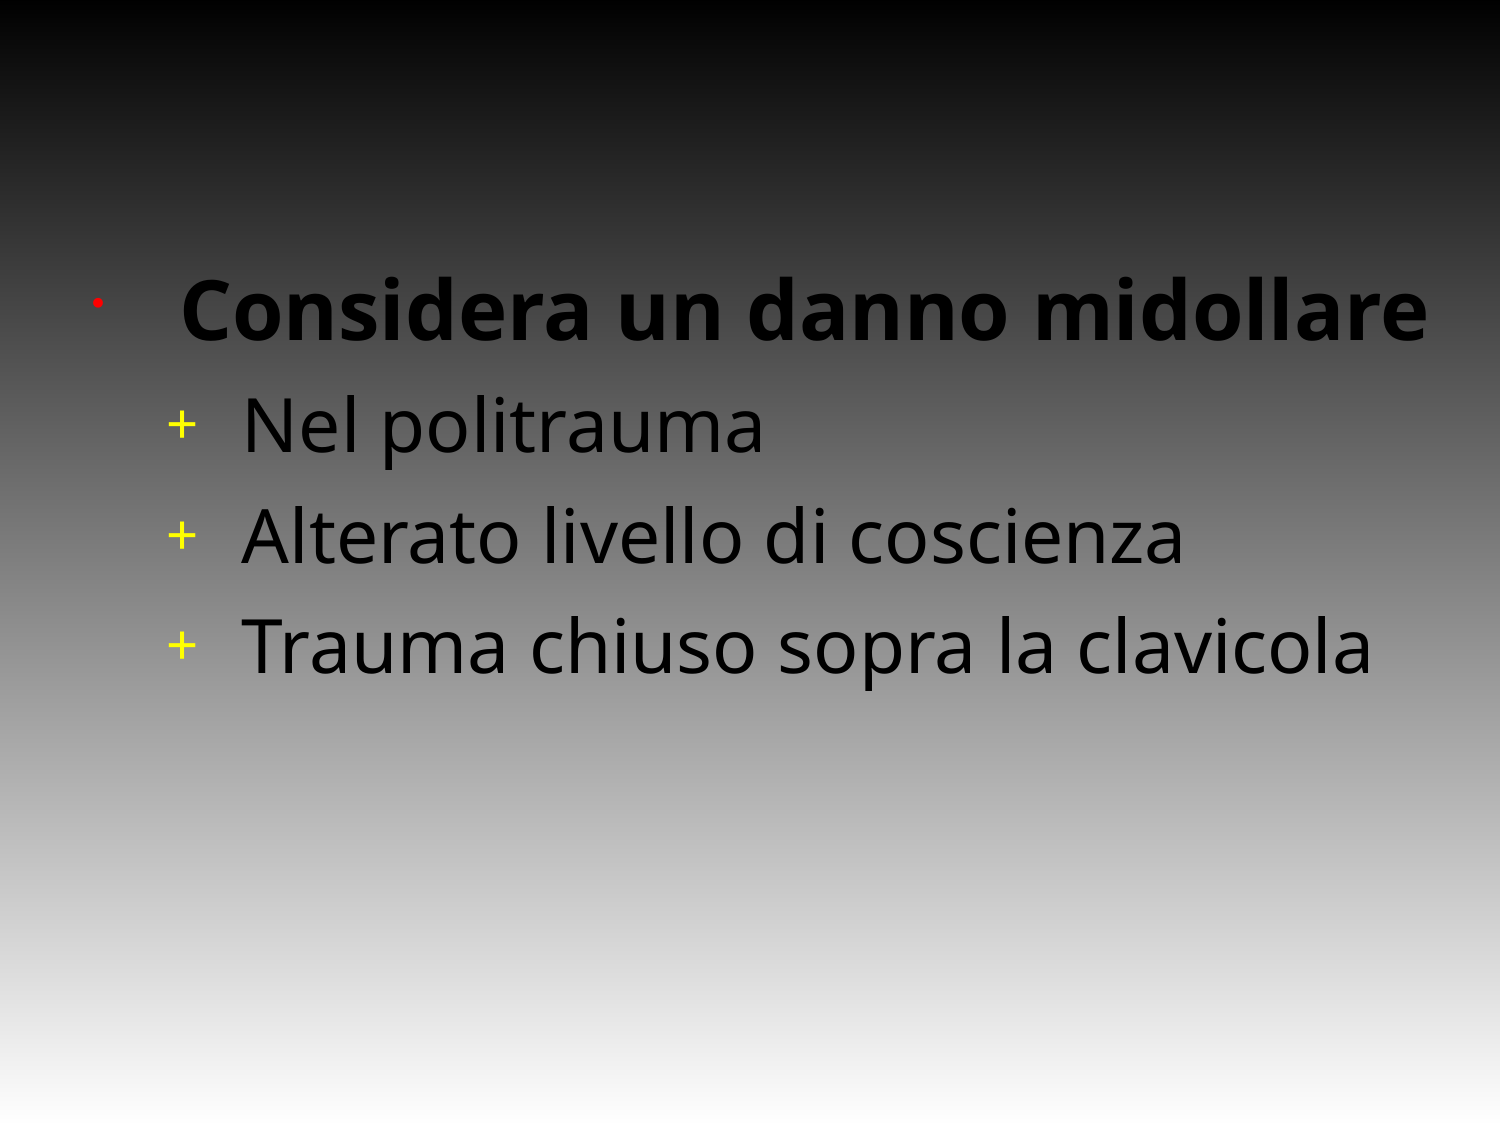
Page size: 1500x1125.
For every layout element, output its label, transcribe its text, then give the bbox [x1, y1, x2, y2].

list Considera un danno midollare Nel politrauma Alterato livello di coscienza Trauma chiuso sopra la clavicola [77, 249, 1465, 913]
